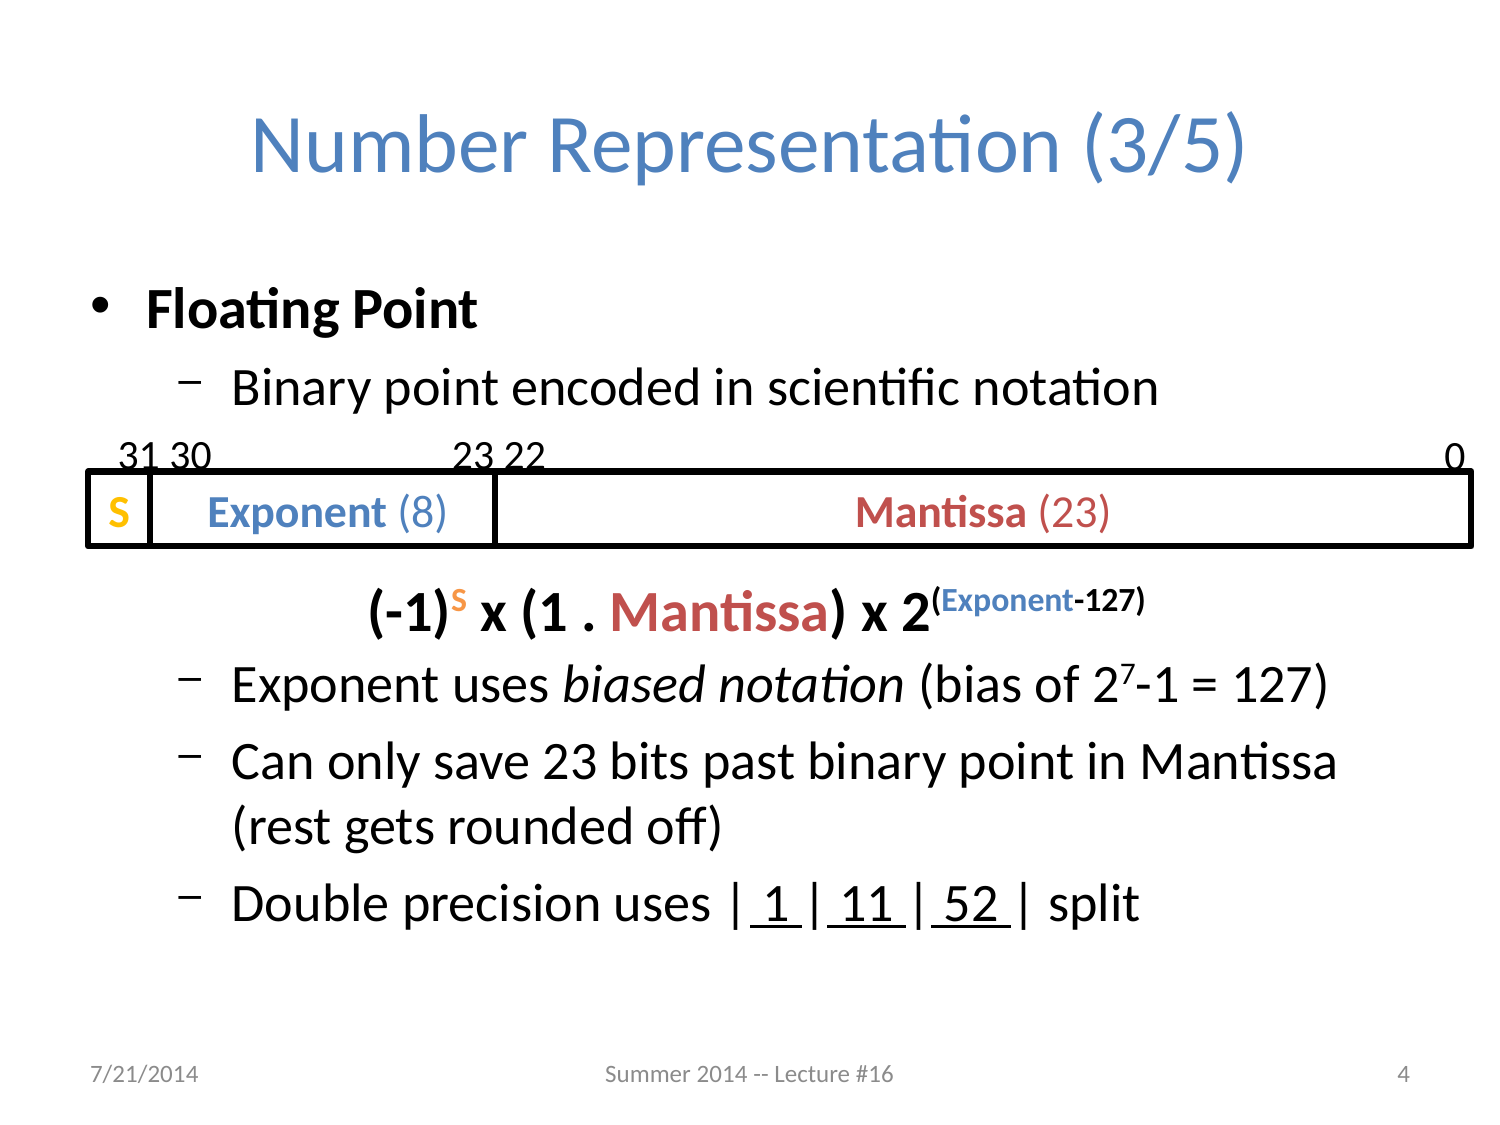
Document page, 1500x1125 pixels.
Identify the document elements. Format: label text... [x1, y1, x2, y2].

list Floating Point Binary point encoded in scientific notation Exponent uses biased notation (bias of 27-1 = 127) Can only save 23 bits past binary point in Mantissa (rest gets rounded off) Double precision uses | 1 | 11 | 52 | split [75, 262, 1425, 584]
list Floating Point Binary point encoded in scientific notation Exponent uses biased notation (bias of 27-1 = 127) Can only save 23 bits past binary point in Mantissa (rest gets rounded off) Double precision uses | 1 | 11 | 52 | split [75, 646, 1425, 1073]
text_box Mantissa (23) [495, 471, 1472, 547]
text_box Exponent (8) [150, 471, 495, 547]
text_box 0 [1429, 421, 1481, 486]
text_box S [88, 471, 150, 547]
text_box 23 22 [437, 420, 562, 485]
text_box (-1)S x (1 . Mantissa) x 2(Exponent-127) [0, 584, 1500, 646]
footer Summer 2014 -- Lecture #16 [512, 1042, 988, 1103]
text_box 31 30 [102, 420, 228, 485]
slide_number 7/21/2014 [75, 1042, 425, 1103]
slide_number <number> [1074, 1042, 1425, 1103]
title Number Representation (3/5) [75, 45, 1425, 233]
